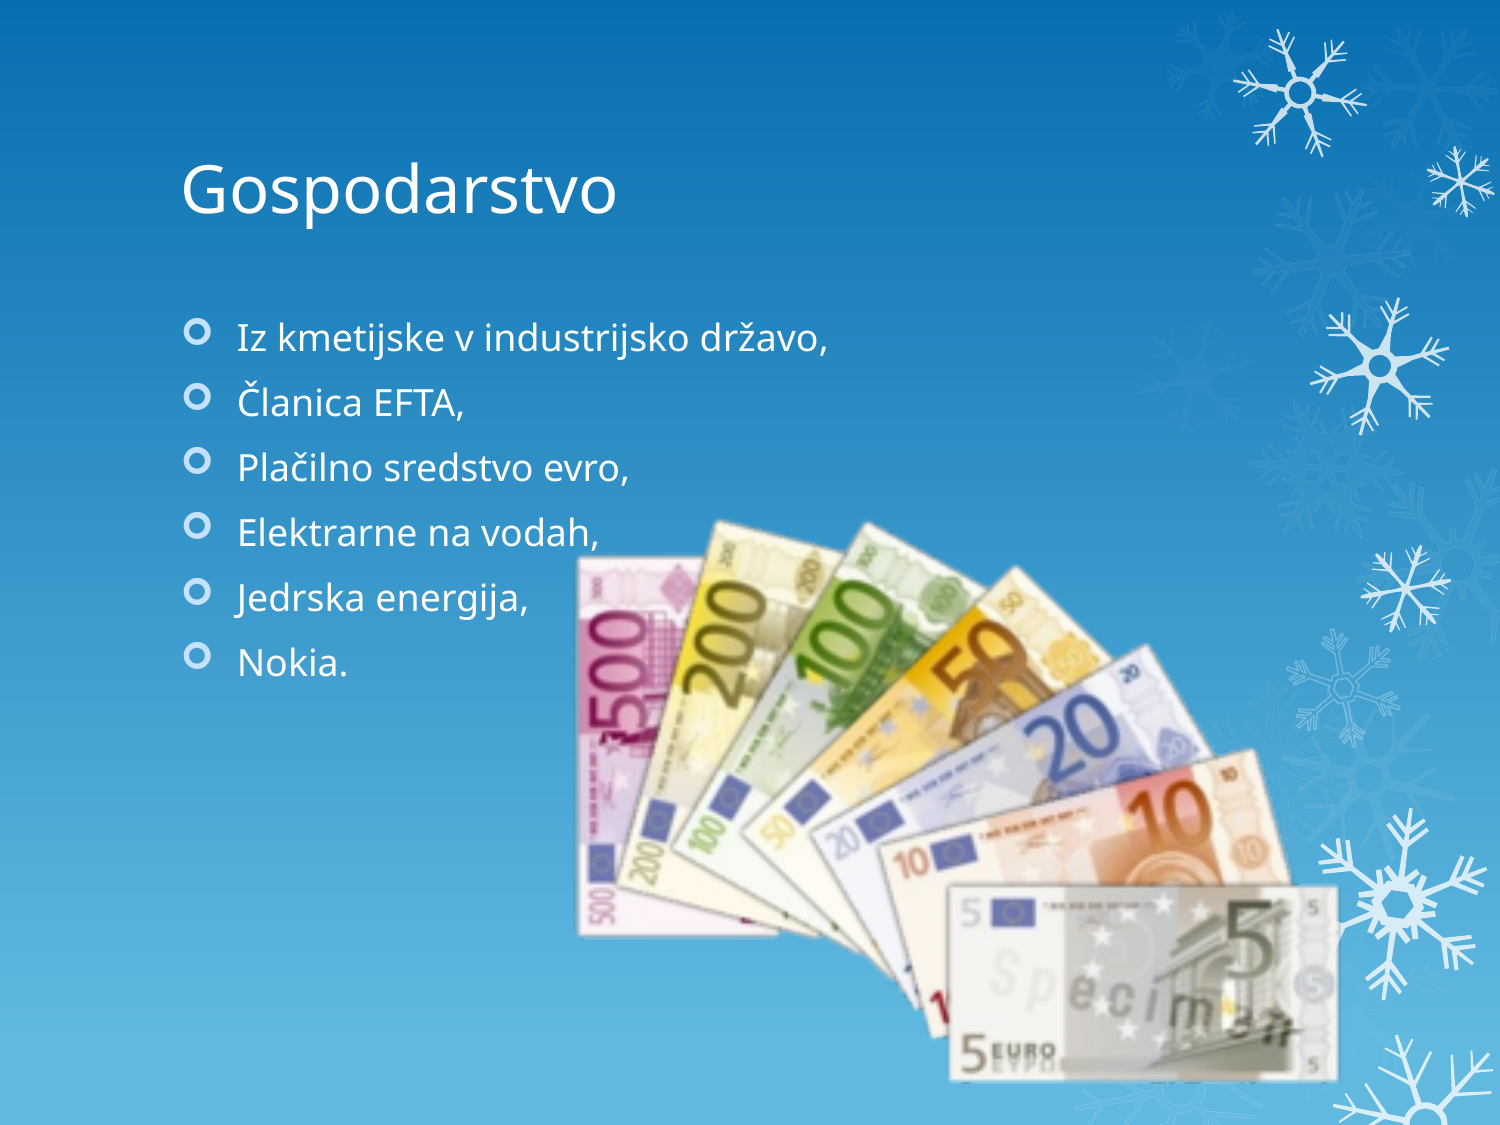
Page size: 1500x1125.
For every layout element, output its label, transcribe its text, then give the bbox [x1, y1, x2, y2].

list Iz kmetijske v industrijsko državo, Članica EFTA, Plačilno sredstvo evro, Elektrarne na vodah, Jedrska energija, Nokia. [165, 296, 1335, 962]
picture [572, 515, 1347, 1090]
title Gospodarstvo [165, 110, 1335, 263]
